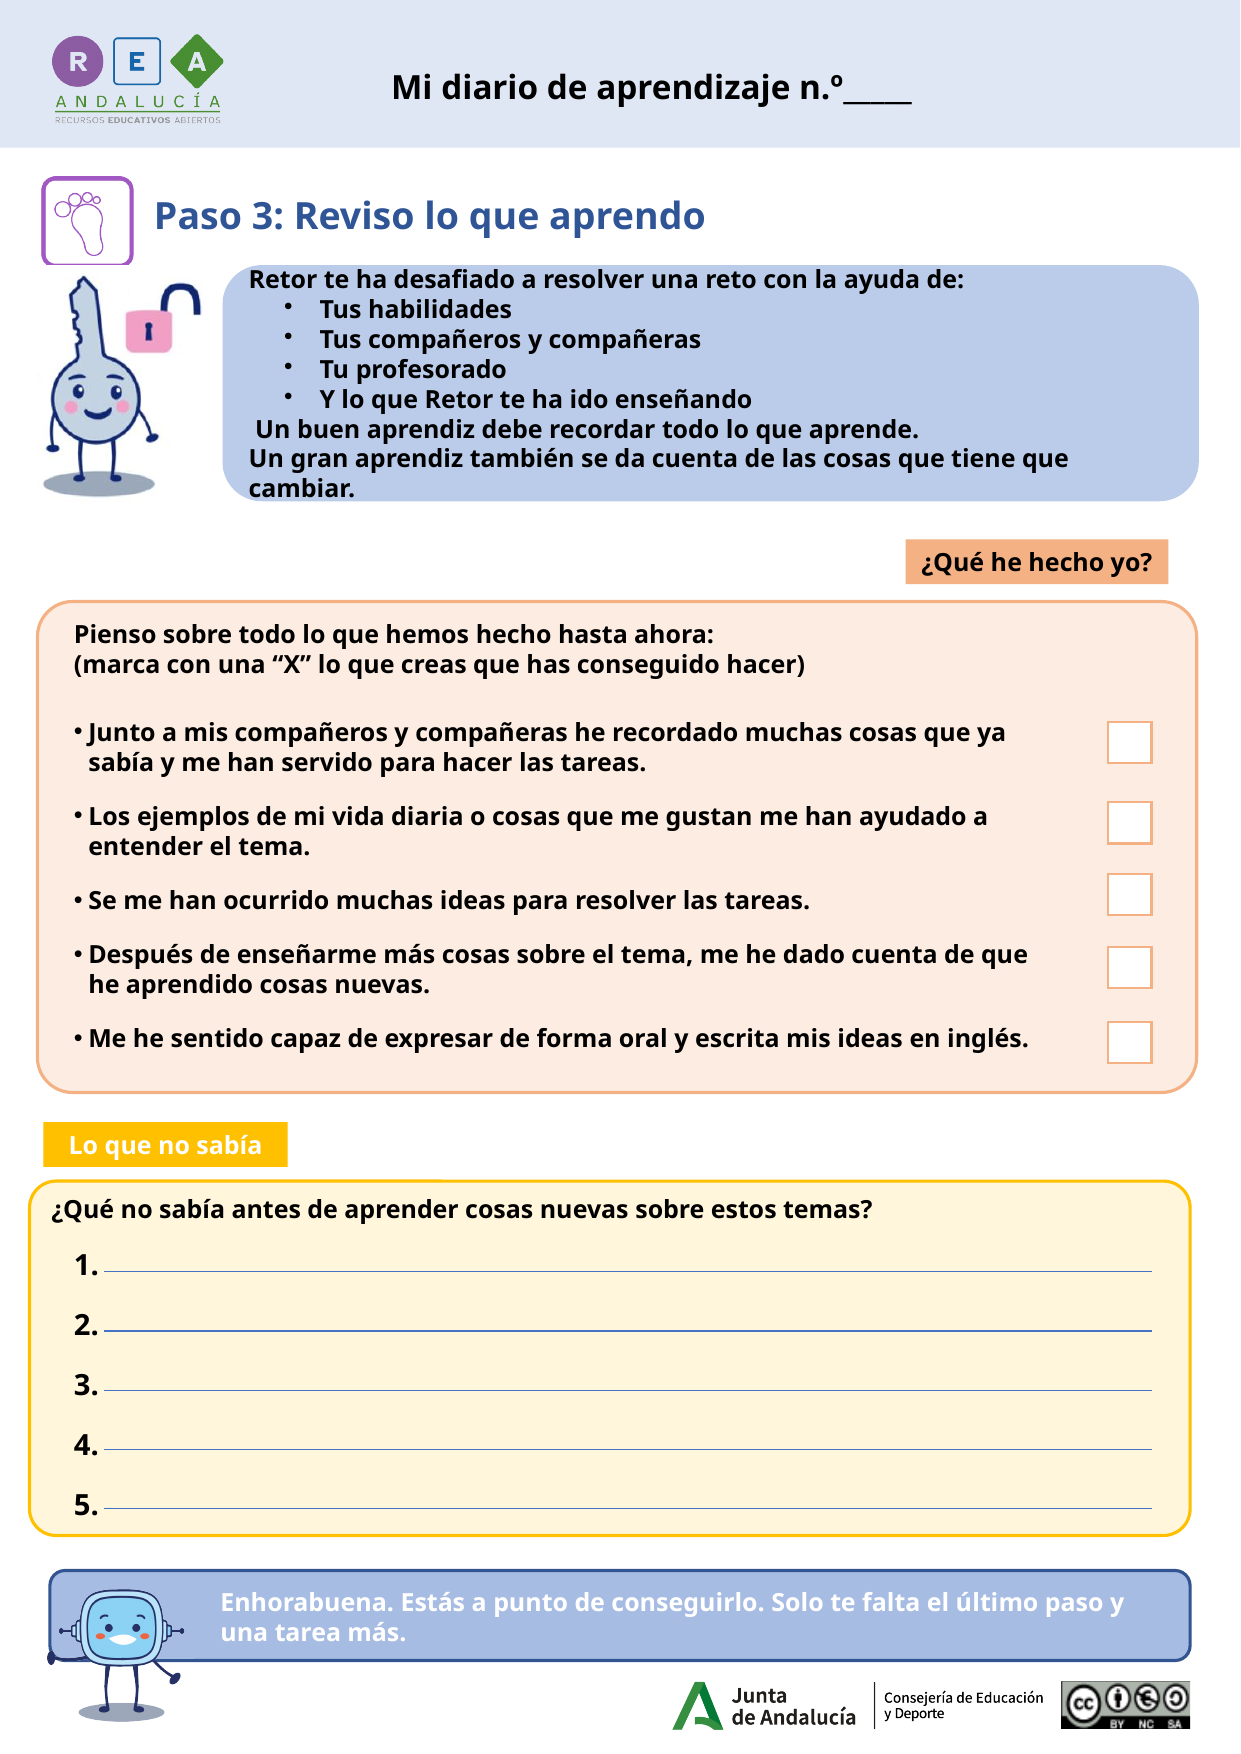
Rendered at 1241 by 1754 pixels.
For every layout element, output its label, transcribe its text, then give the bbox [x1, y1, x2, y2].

text_box Enhorabuena. Estás a punto de conseguirlo. Solo te falta el último paso y una tarea más. [206, 1579, 1156, 1647]
text_box [206, 1570, 1191, 1661]
text_box ¿Qué no sabía antes de aprender cosas nuevas sobre estos temas? [36, 1186, 1142, 1232]
text_box [37, 601, 1197, 1093]
text_box Junto a mis compañeros y compañeras he recordado muchas cosas que ya sabía y me han servido para hacer las tareas. Los ejemplos de mi vida diaria o cosas que me gustan me han ayudado a entender el tema. Se me han ocurrido muchas ideas para resolver las tareas. Después de enseñarme más cosas sobre el tema, me he dado cuenta de que he aprendido cosas nuevas. Me he sentido capaz de expresar de forma oral y escrita mis ideas en inglés. [59, 708, 1063, 1061]
picture [10, 176, 223, 502]
text_box [29, 1181, 1191, 1536]
text_box Retor te ha desafiado a resolver una reto con la ayuda de: Tus habilidades Tus compañeros y compañeras Tu profesorado Y lo que Retor te ha ido enseñando Un buen aprendiz debe recordar todo lo que aprende. Un gran aprendiz también se da cuenta de las cosas que tiene que cambiar. [223, 265, 1199, 502]
text_box Lo que no sabía [43, 1122, 288, 1167]
text_box Pienso sobre todo lo que hemos hecho hasta ahora: (marca con una “X” lo que creas que has conseguido hacer) [59, 611, 1198, 687]
text_box 1. 2. 3. 4. 5. [59, 1238, 1165, 1529]
text_box Paso 3: Reviso lo que aprendo [139, 184, 722, 245]
text_box [0, 0, 1241, 148]
picture [38, 29, 237, 128]
text_box Mi diario de aprendizaje n.º_____ [376, 58, 928, 114]
picture [649, 1657, 1191, 1745]
text_box ¿Qué he hecho yo? [905, 539, 1169, 585]
picture [35, 1567, 206, 1738]
